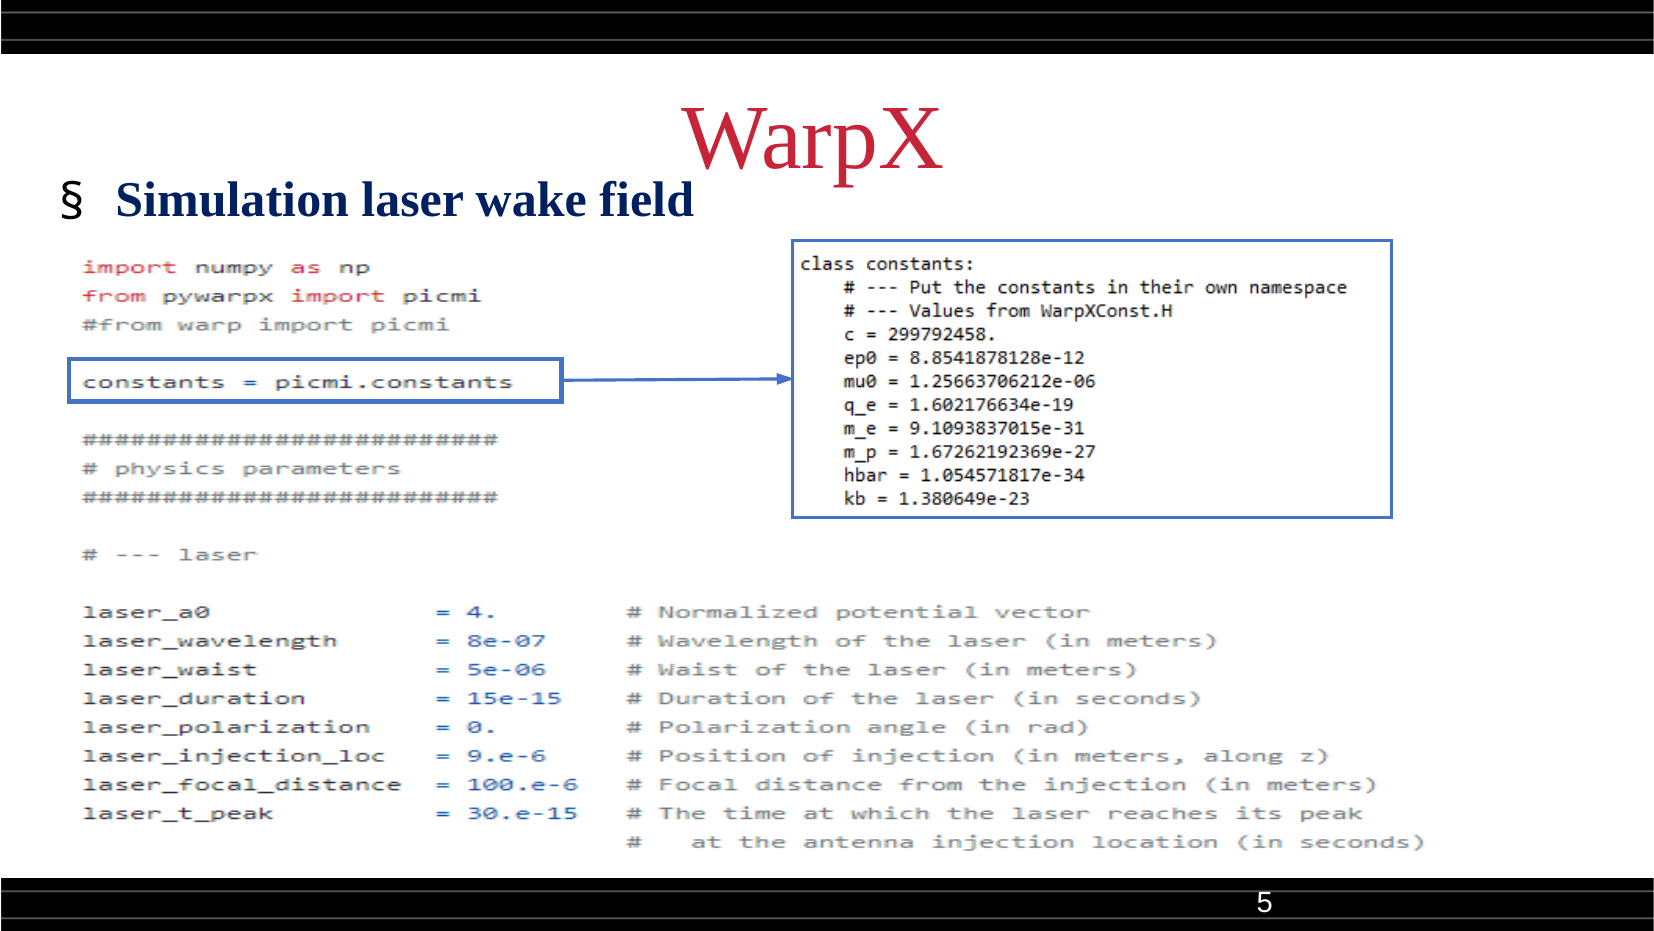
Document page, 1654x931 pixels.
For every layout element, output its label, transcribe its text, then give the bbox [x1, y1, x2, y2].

picture [69, 256, 791, 378]
title WarpX [69, 76, 1558, 188]
picture [71, 361, 559, 399]
text_box Simulation laser wake field [44, 164, 823, 241]
picture [69, 256, 1472, 861]
picture [794, 242, 1390, 516]
